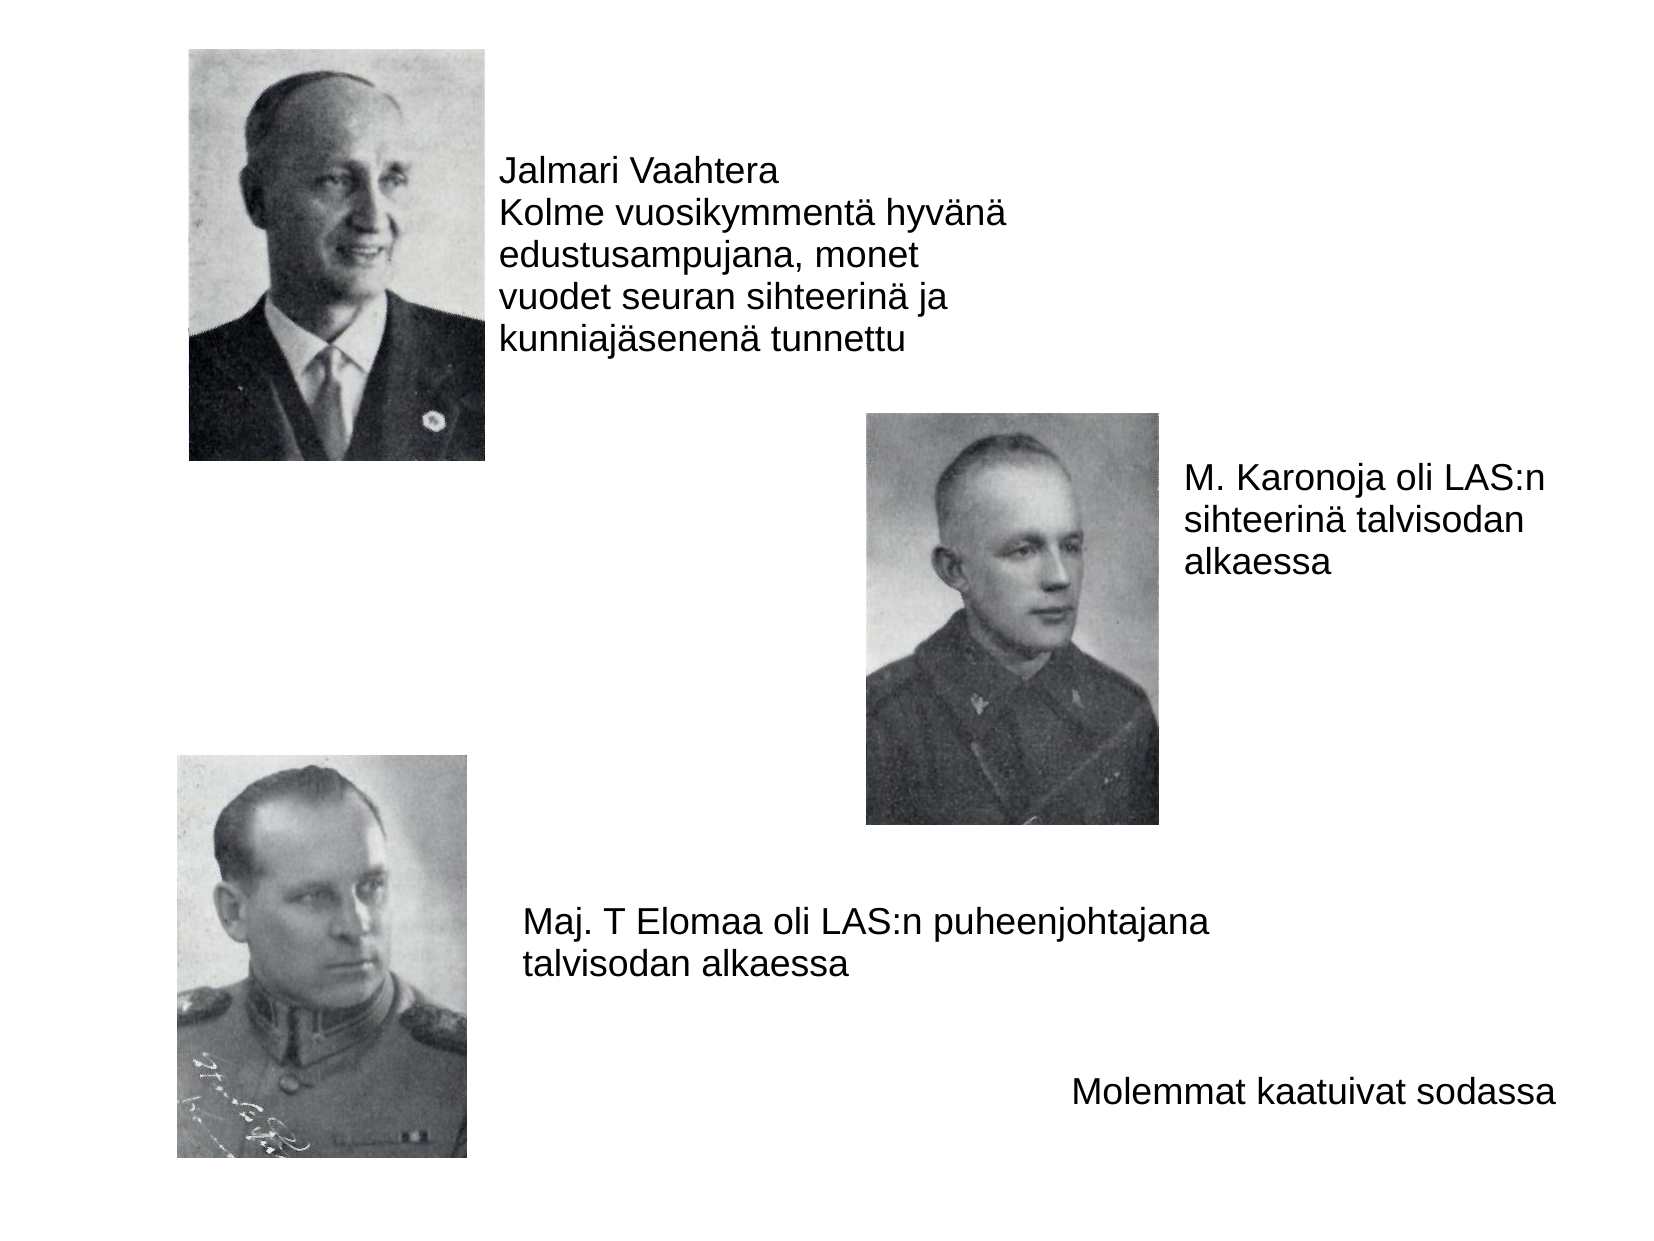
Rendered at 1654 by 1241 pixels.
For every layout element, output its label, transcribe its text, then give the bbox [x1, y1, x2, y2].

picture [866, 413, 1159, 825]
text_box Molemmat kaatuivat sodassa [1056, 1062, 1571, 1120]
text_box M. Karonoja oli LAS:n sihteerinä talvisodan alkaessa [1169, 448, 1619, 686]
text_box Maj. T Elomaa oli LAS:n puheenjohtajana talvisodan alkaessa [507, 893, 1235, 993]
text_box Jalmari Vaahtera Kolme vuosikymmentä hyvänä edustusampujana, monet vuodet seuran sihteerinä ja kunniajäsenenä tunnettu [484, 141, 1028, 402]
picture [177, 755, 467, 1158]
picture [188, 49, 485, 461]
